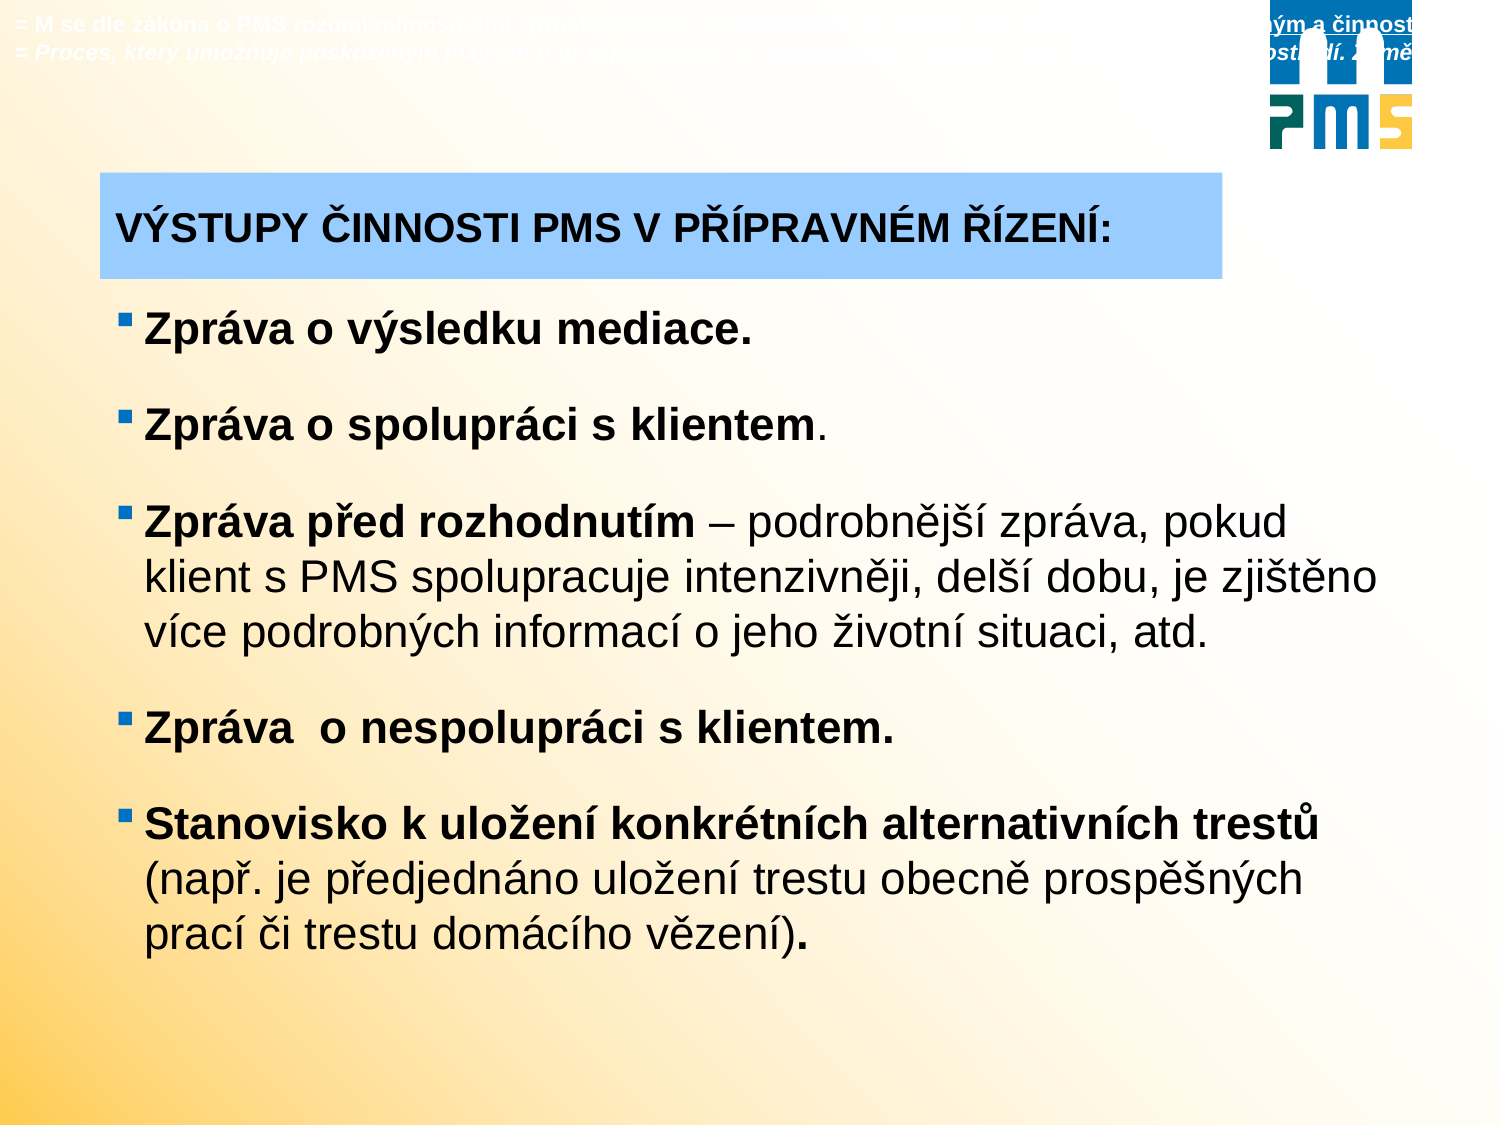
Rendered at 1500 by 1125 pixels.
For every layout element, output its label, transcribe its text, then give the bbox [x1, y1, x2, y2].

text_box = M se dle zákona o PMS rozumí mimosoudní zprostředkování za účelem řešení sporu mezi obviněným a poškozeným a činnost směřující k urovnání konfliktního stavu vykonávaná v souvislosti s trestním řízením. Mediaci lze provádět jen s výslovným souhlasem obviněného a poškozeného. = Proces, který umožňuje poškozeným majícím o to zájem setkat se s pachatelem v bezpečném a uspořádaném prostředí. Záměrem je vést pachatele k odpovědnosti a zároveň poskytnout podporu a pomoc pošk. Pošk.- sdělit, jak jej TČ ovlivnil, dostat odpovědi na své otázky a účastnit se plánu NŠ. [0, 2, 1500, 73]
picture [0, 73, 1500, 1125]
text_box Zpráva o výsledku mediace. Zpráva o spolupráci s klientem. Zpráva před rozhodnutím – podrobnější zpráva, pokud klient s PMS spolupracuje intenzivněji, delší dobu, je zjištěno více podrobných informací o jeho životní situaci, atd. Zpráva o nespolupráci s klientem. Stanovisko k uložení konkrétních alternativních trestů (např. je předjednáno uložení trestu obecně prospěšných prací či trestu domácího vězení). [100, 290, 1412, 1024]
text_box VÝSTUPY ČINNOSTI PMS V PŘÍPRAVNÉM ŘÍZENÍ: [100, 172, 1223, 279]
